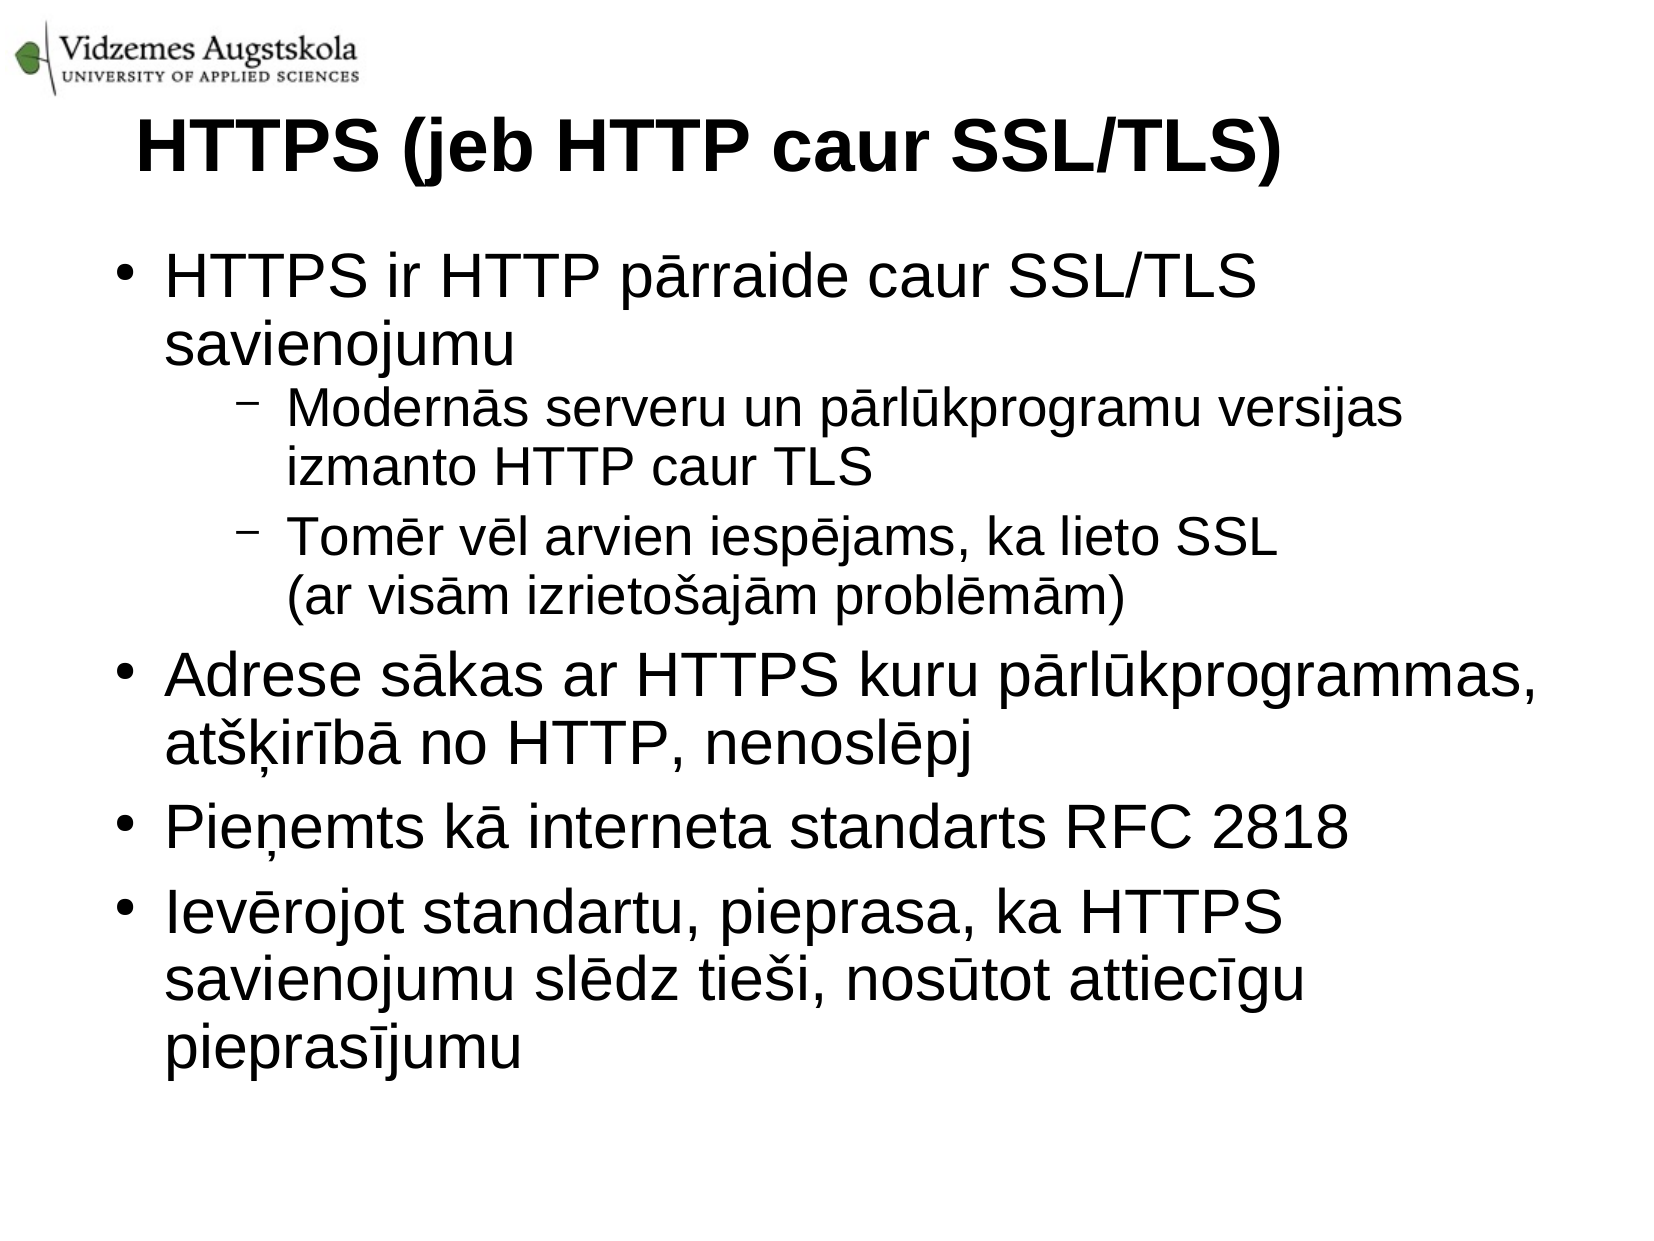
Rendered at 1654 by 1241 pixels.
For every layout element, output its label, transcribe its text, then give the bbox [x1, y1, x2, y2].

picture [5, 2, 368, 113]
list HTTPS ir HTTP pārraide caur SSL/TLS savienojumu Modernās serveru un pārlūkprogramu versijas izmanto HTTP caur TLS Tomēr vēl arvien iespējams, ka lieto SSL (ar visām izrietošajām problēmām) Adrese sākas ar HTTPS kuru pārlūkprogrammas, atšķirībā no HTTP, nenoslēpj Pieņemts kā interneta standarts RFC 2818 Ievērojot standartu, pieprasa, ka HTTPS savienojumu slēdz tieši, nosūtot attiecīgu pieprasījumu [82, 236, 1569, 1107]
title HTTPS (jeb HTTP caur SSL/TLS) [94, 96, 1512, 195]
